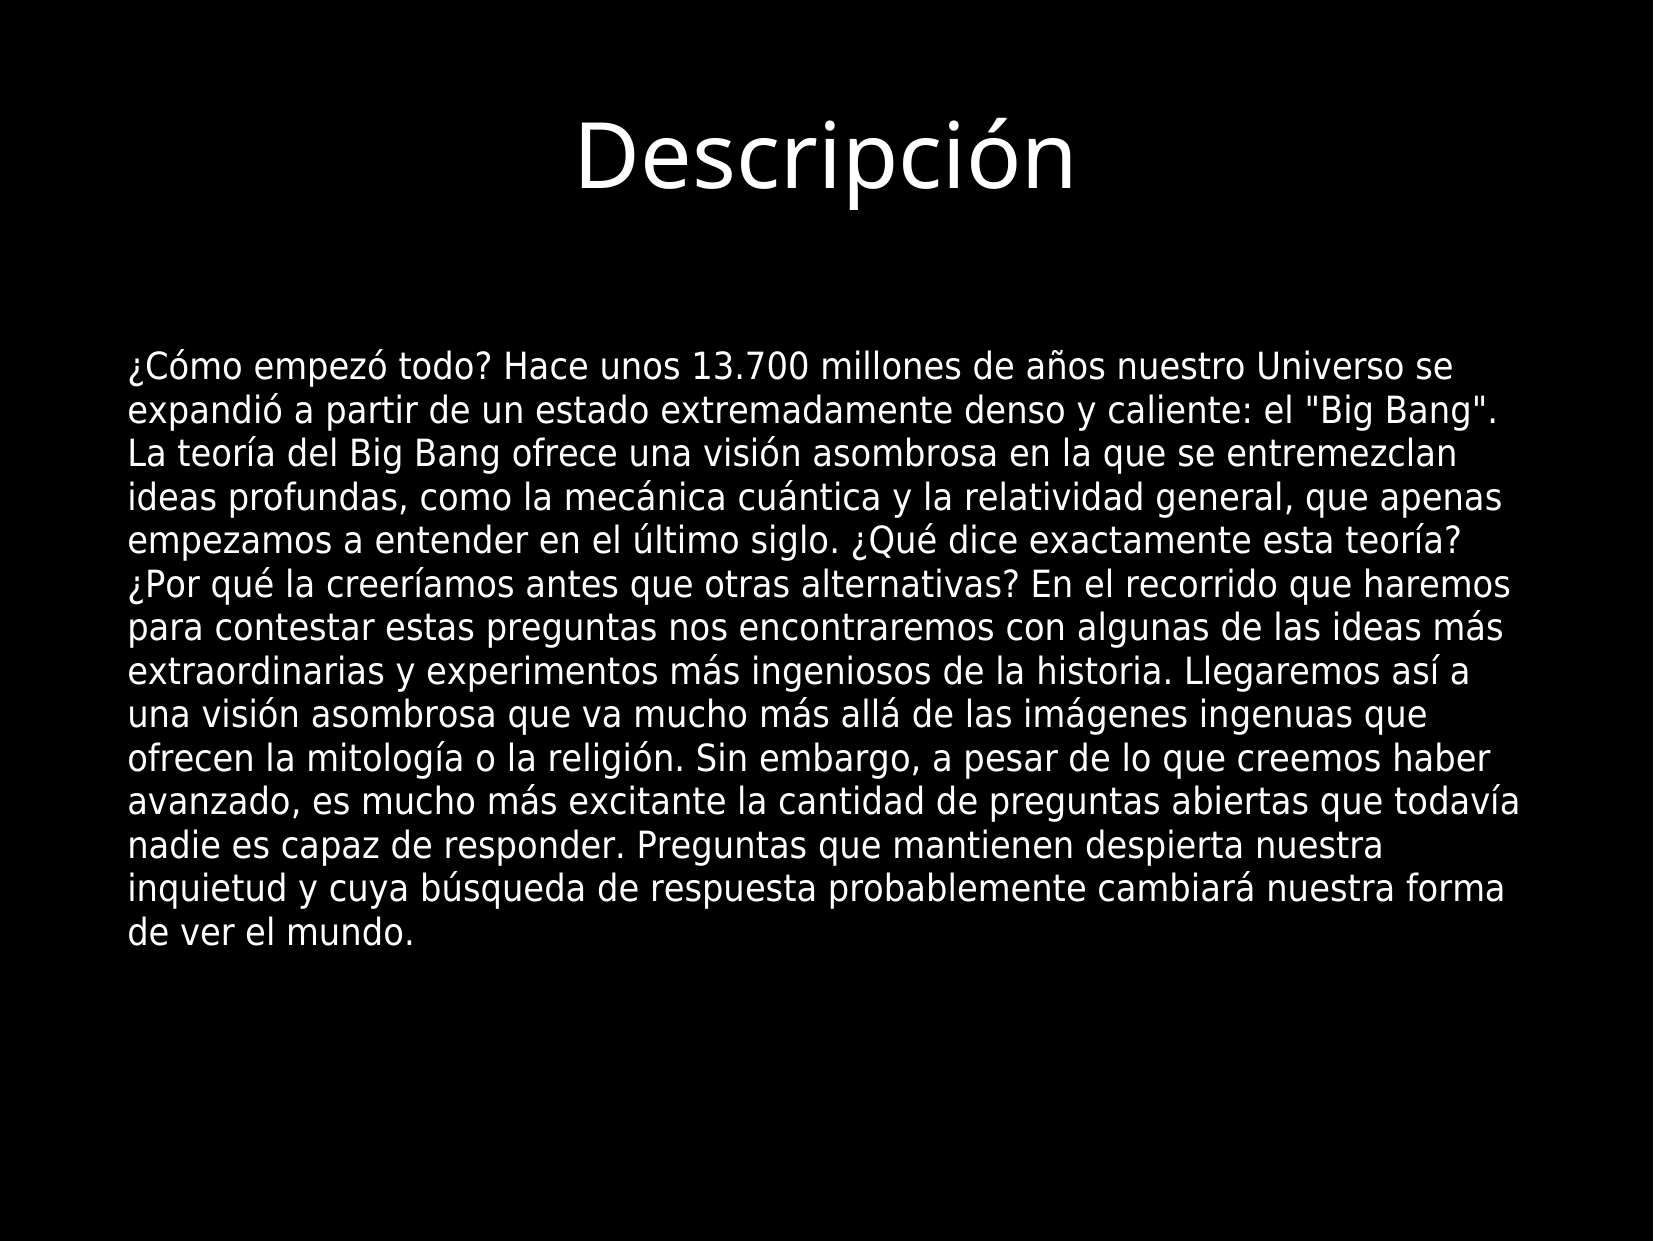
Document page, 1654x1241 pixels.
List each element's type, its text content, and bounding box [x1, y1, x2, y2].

title Descripción [82, 56, 1571, 250]
text_box ¿Cómo empezó todo? Hace unos 13.700 millones de años nuestro Universo se expandió a partir de un estado extremadamente denso y caliente: el "Big Bang". La teoría del Big Bang ofrece una visión asombrosa en la que se entremezclan ideas profundas, como la mecánica cuántica y la relatividad general, que apenas empezamos a entender en el último siglo. ¿Qué dice exactamente esta teoría? ¿Por qué la creeríamos antes que otras alternativas? En el recorrido que haremos para contestar estas preguntas nos encontraremos con algunas de las ideas más extraordinarias y experimentos más ingeniosos de la historia. Llegaremos así a una visión asombrosa que va mucho más allá de las imágenes ingenuas que ofrecen la mitología o la religión. Sin embargo, a pesar de lo que creemos haber avanzado, es mucho más excitante la cantidad de preguntas abiertas que todavía nadie es capaz de responder. Preguntas que mantienen despierta nuestra inquietud y cuya búsqueda de respuesta probablemente cambiará nuestra forma de ver el mundo. [112, 337, 1538, 962]
